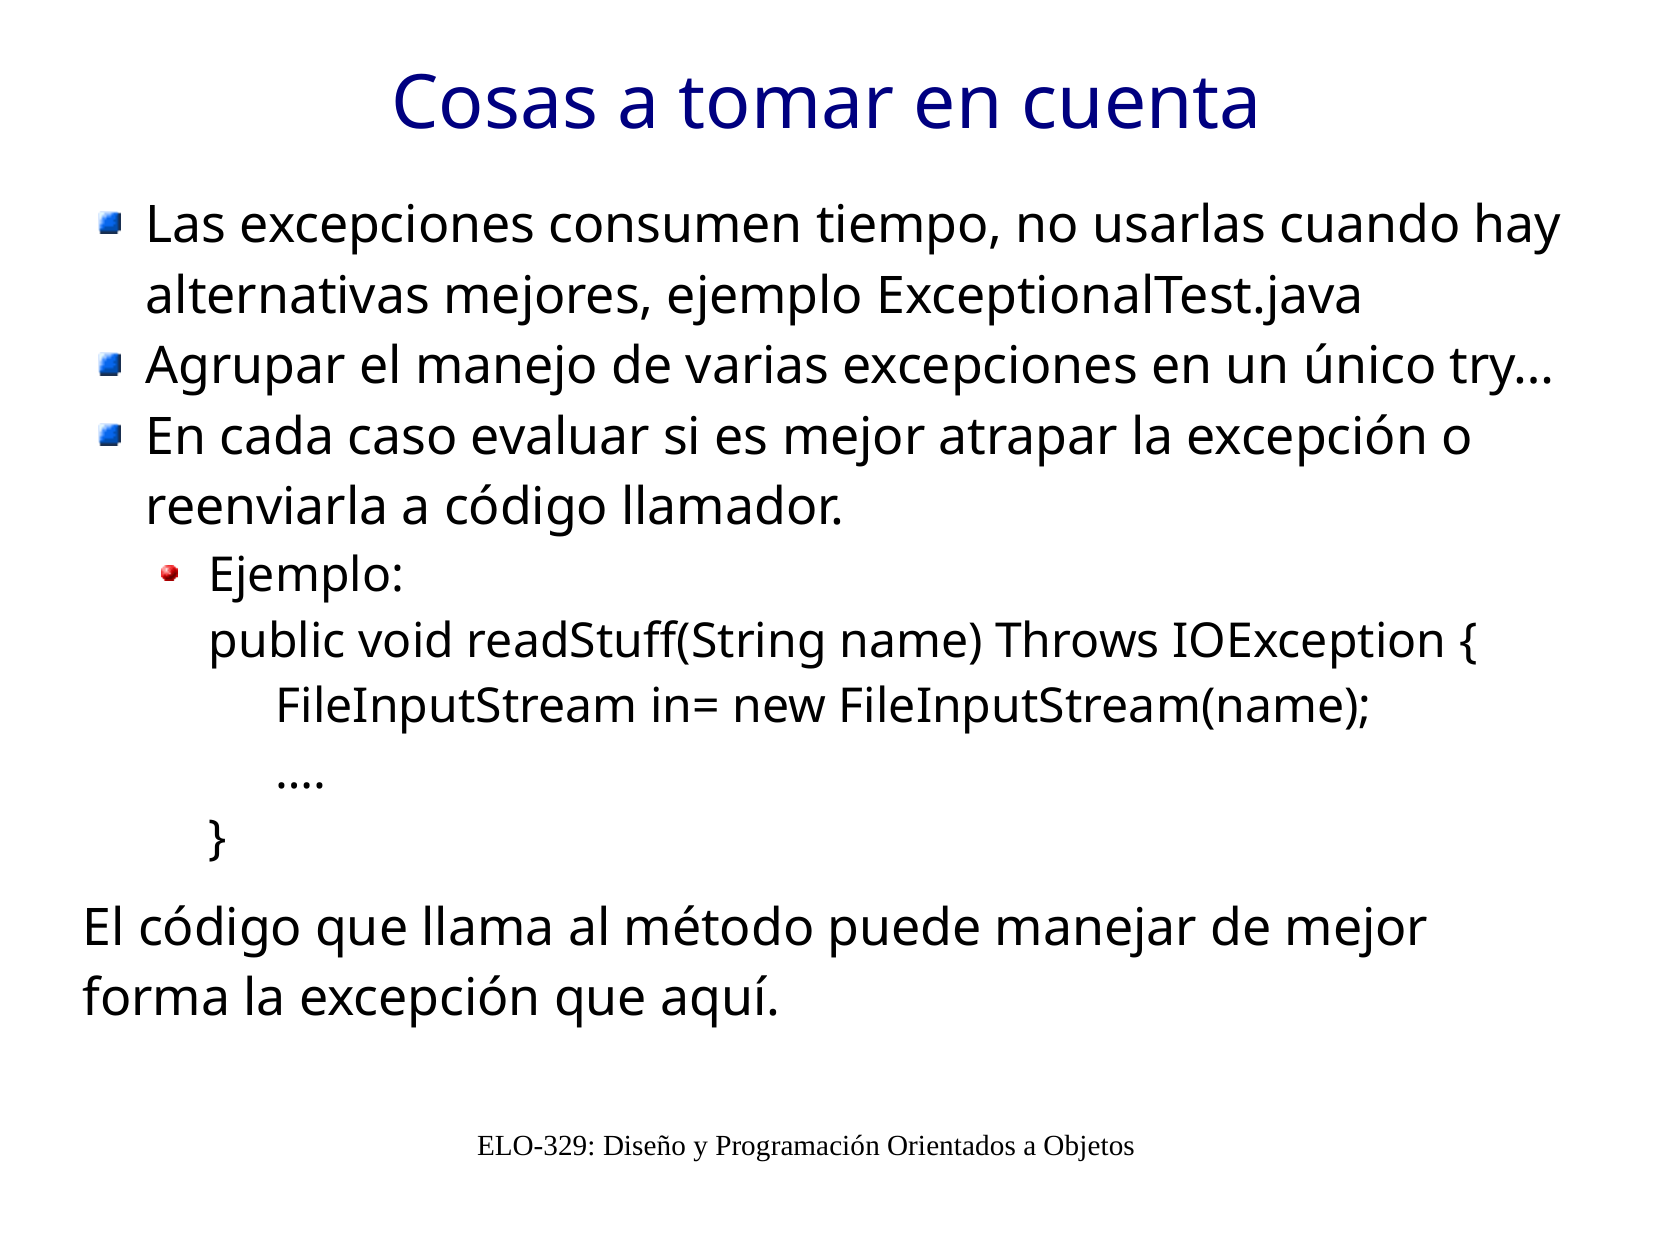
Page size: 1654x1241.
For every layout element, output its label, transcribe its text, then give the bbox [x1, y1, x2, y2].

title Cosas a tomar en cuenta [82, 49, 1571, 151]
list Las excepciones consumen tiempo, no usarlas cuando hay alternativas mejores, ejemplo ExceptionalTest.java Agrupar el manejo de varias excepciones en un único try… En cada caso evaluar si es mejor atrapar la excepción o reenviarla a código llamador. Ejemplo: public void readStuff(String name) Throws IOException { FileInputStream in= new FileInputStream(name); …. } El código que llama al método puede manejar de mejor forma la excepción que aquí. [82, 187, 1571, 1071]
